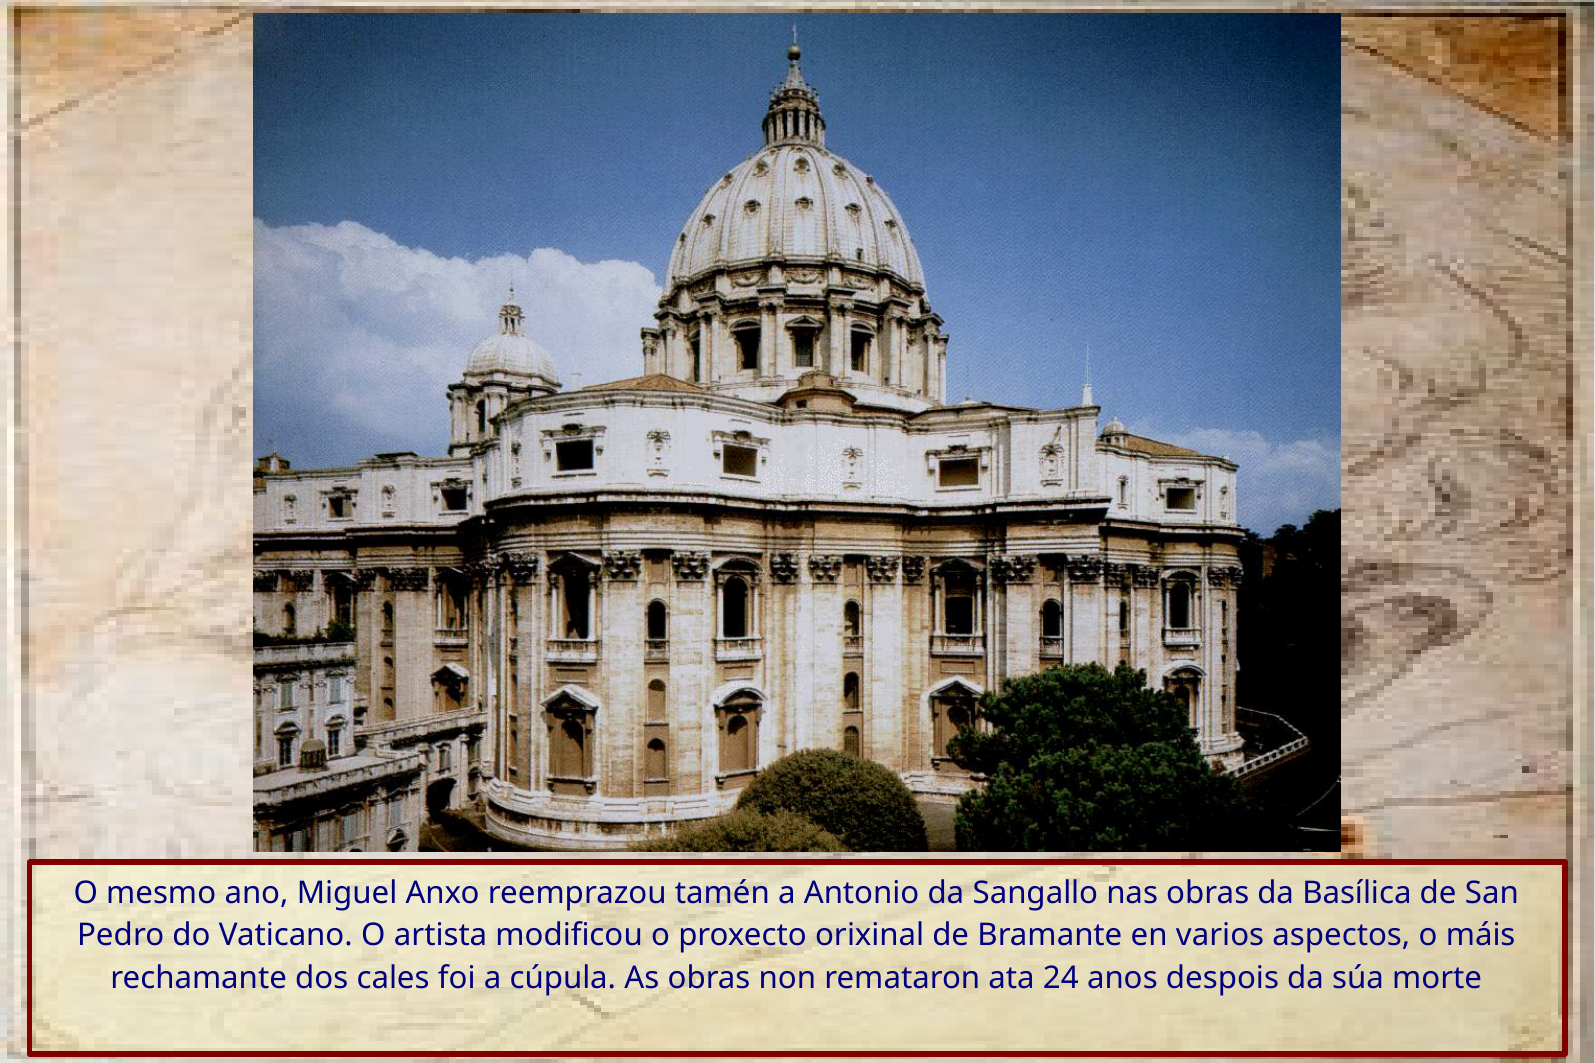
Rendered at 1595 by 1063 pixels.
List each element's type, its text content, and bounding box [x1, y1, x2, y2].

picture [0, 0, 1595, 1063]
text_box O mesmo ano, Miguel Anxo reemprazou tamén a Antonio da Sangallo nas obras da Basílica de San Pedro do Vaticano. O artista modificou o proxecto orixinal de Bramante en varios aspectos, o máis rechamante dos cales foi a cúpula. As obras non remataron ata 24 anos despois da súa morte [29, 862, 1565, 1054]
